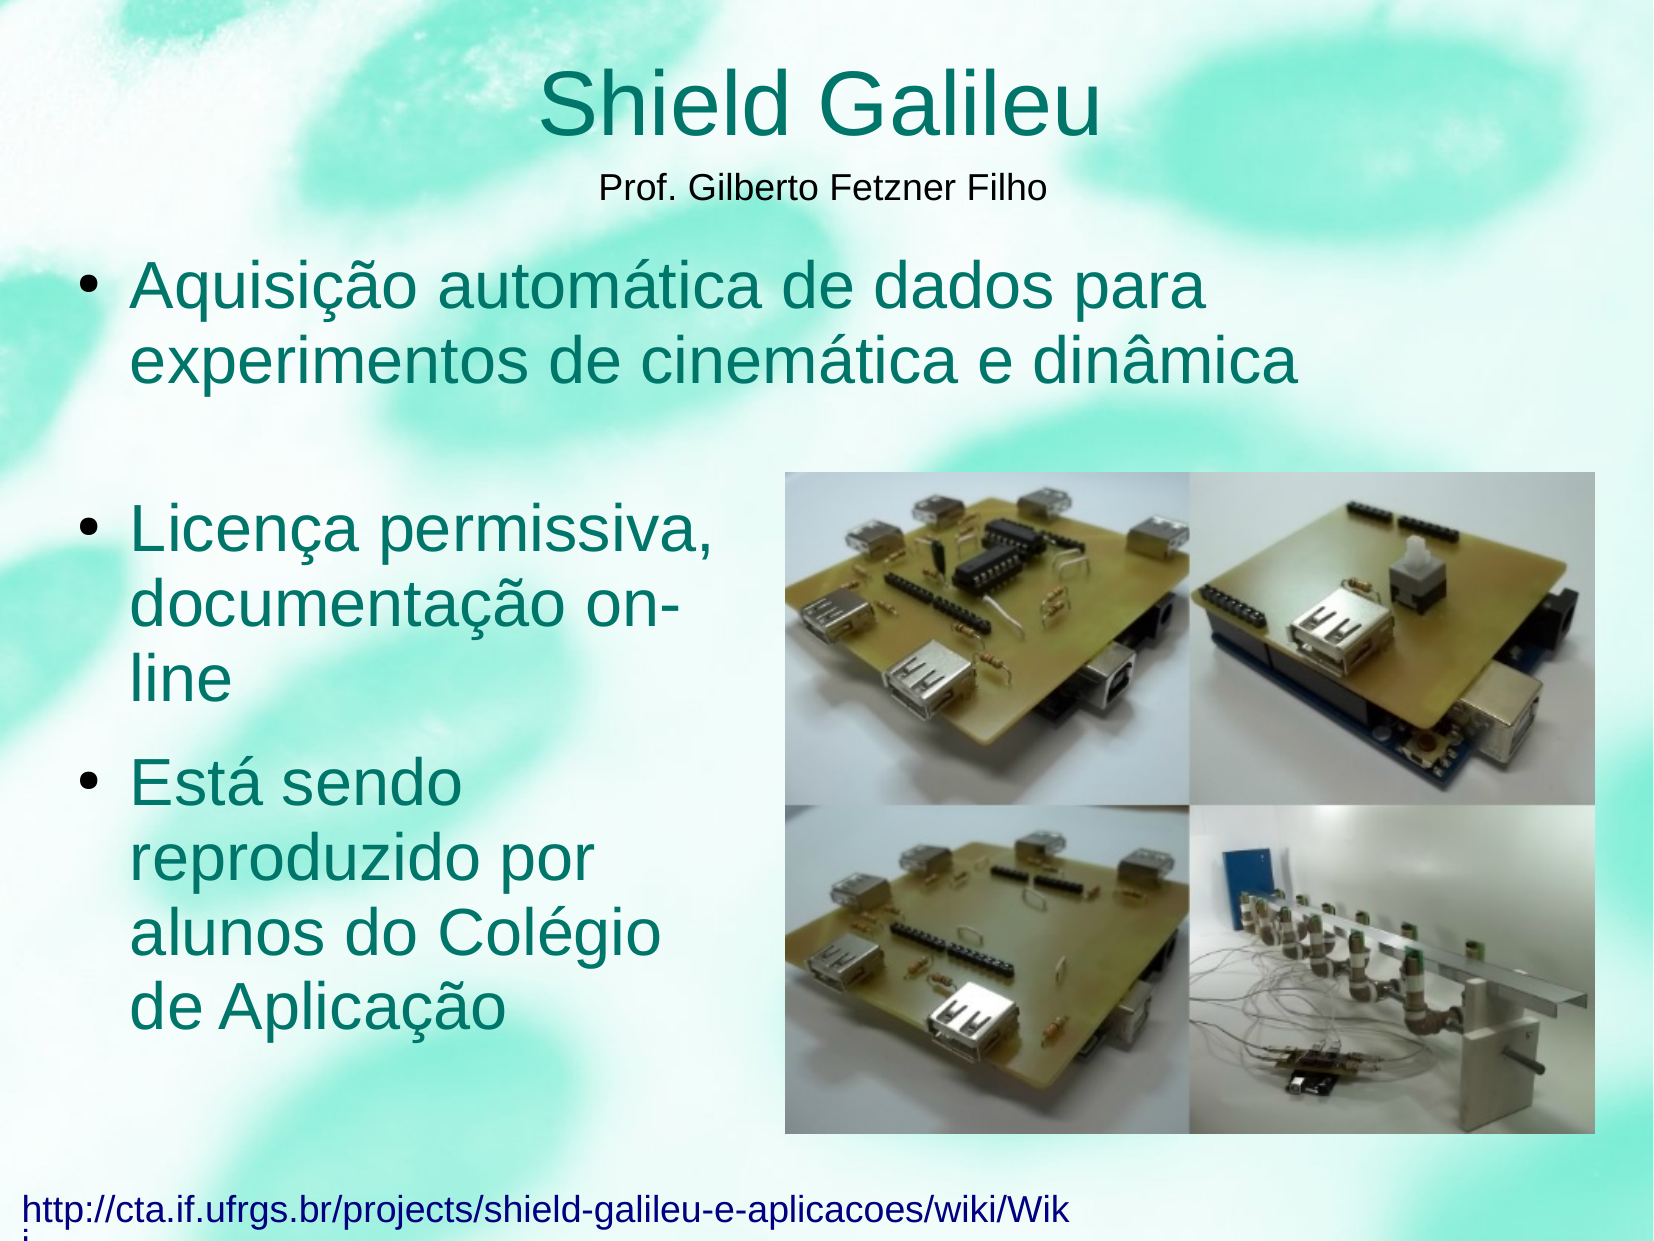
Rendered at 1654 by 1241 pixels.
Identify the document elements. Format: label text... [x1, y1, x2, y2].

title Shield Galileu [76, 0, 1565, 208]
list Aquisição automática de dados para experimentos de cinemática e dinâmica [59, 248, 1548, 968]
text_box http://cta.if.ufrgs.br/projects/shield-galileu-e-aplicacoes/wiki/Wiki [6, 1181, 1093, 1238]
picture [0, 0, 1654, 1241]
list Licença permissiva, documentação on-line Está sendo reproduzido por alunos do Colégio de Aplicação [59, 491, 739, 1123]
text_box Prof. Gilberto Fetzner Filho [583, 159, 1063, 217]
